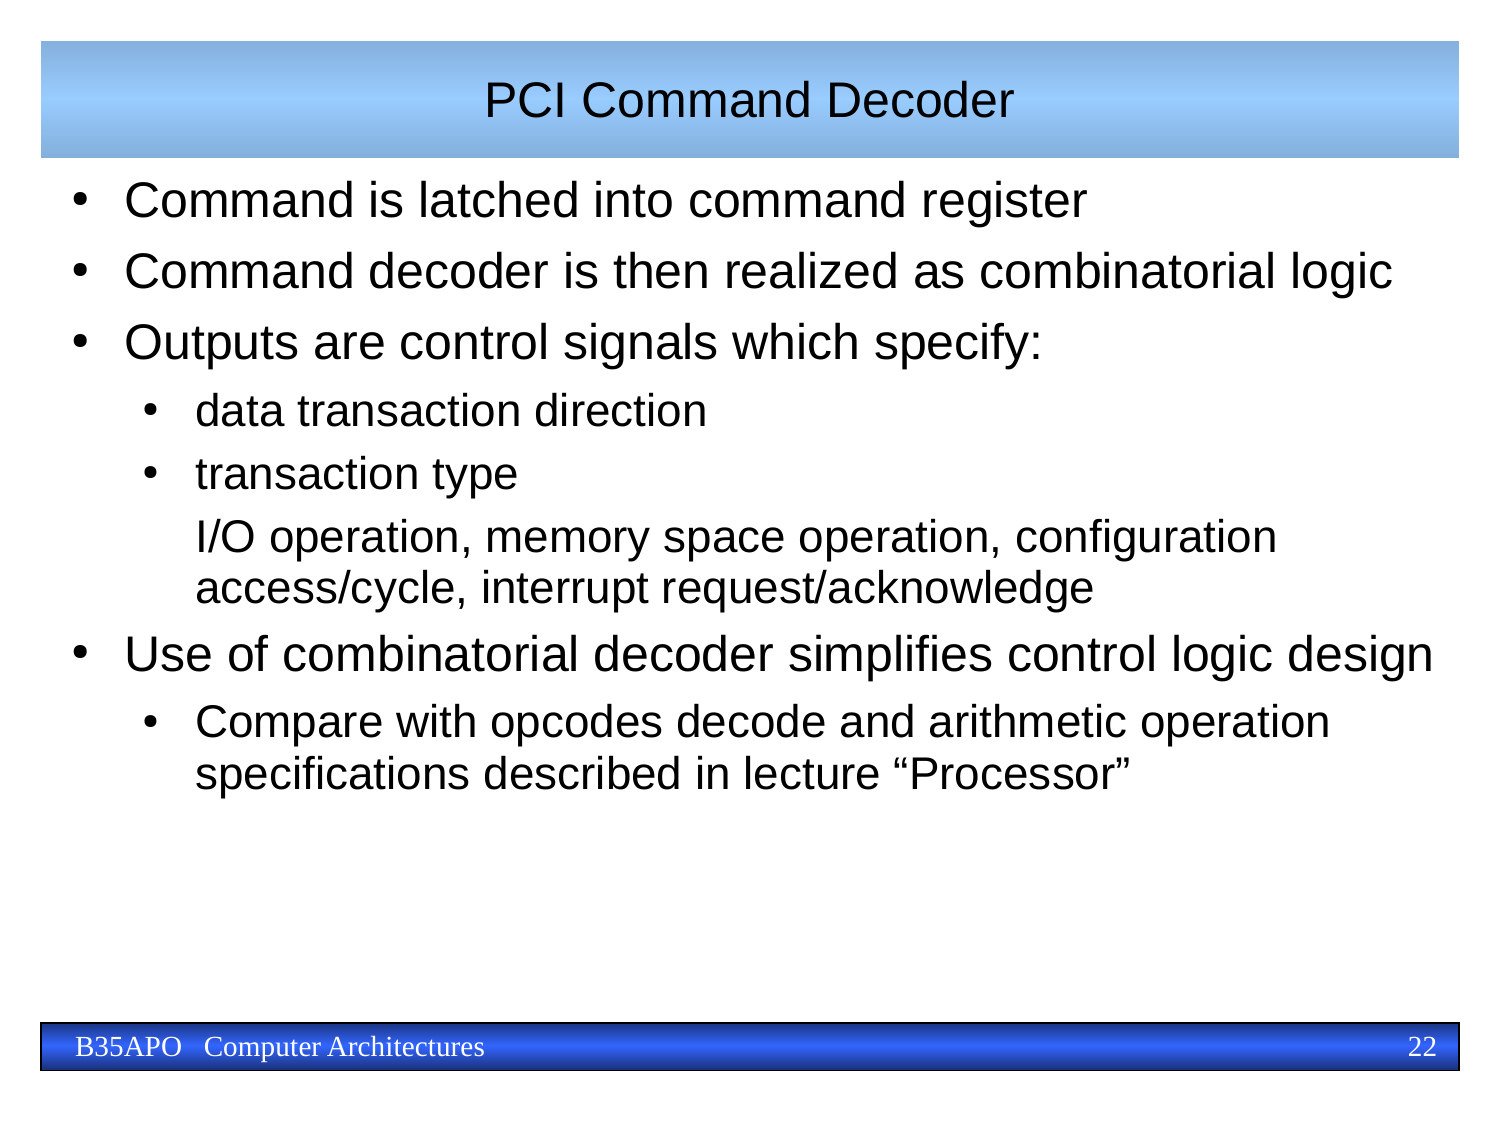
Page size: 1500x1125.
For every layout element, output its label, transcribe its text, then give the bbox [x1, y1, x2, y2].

list Command is latched into command register Command decoder is then realized as combinatorial logic Outputs are control signals which specify: data transaction direction transaction type I/O operation, memory space operation, configuration access/cycle, interrupt request/acknowledge Use of combinatorial decoder simplifies control logic design Compare with opcodes decode and arithmetic operation specifications described in lecture “Processor” [53, 172, 1450, 1012]
title PCI Command Decoder [41, 41, 1459, 158]
